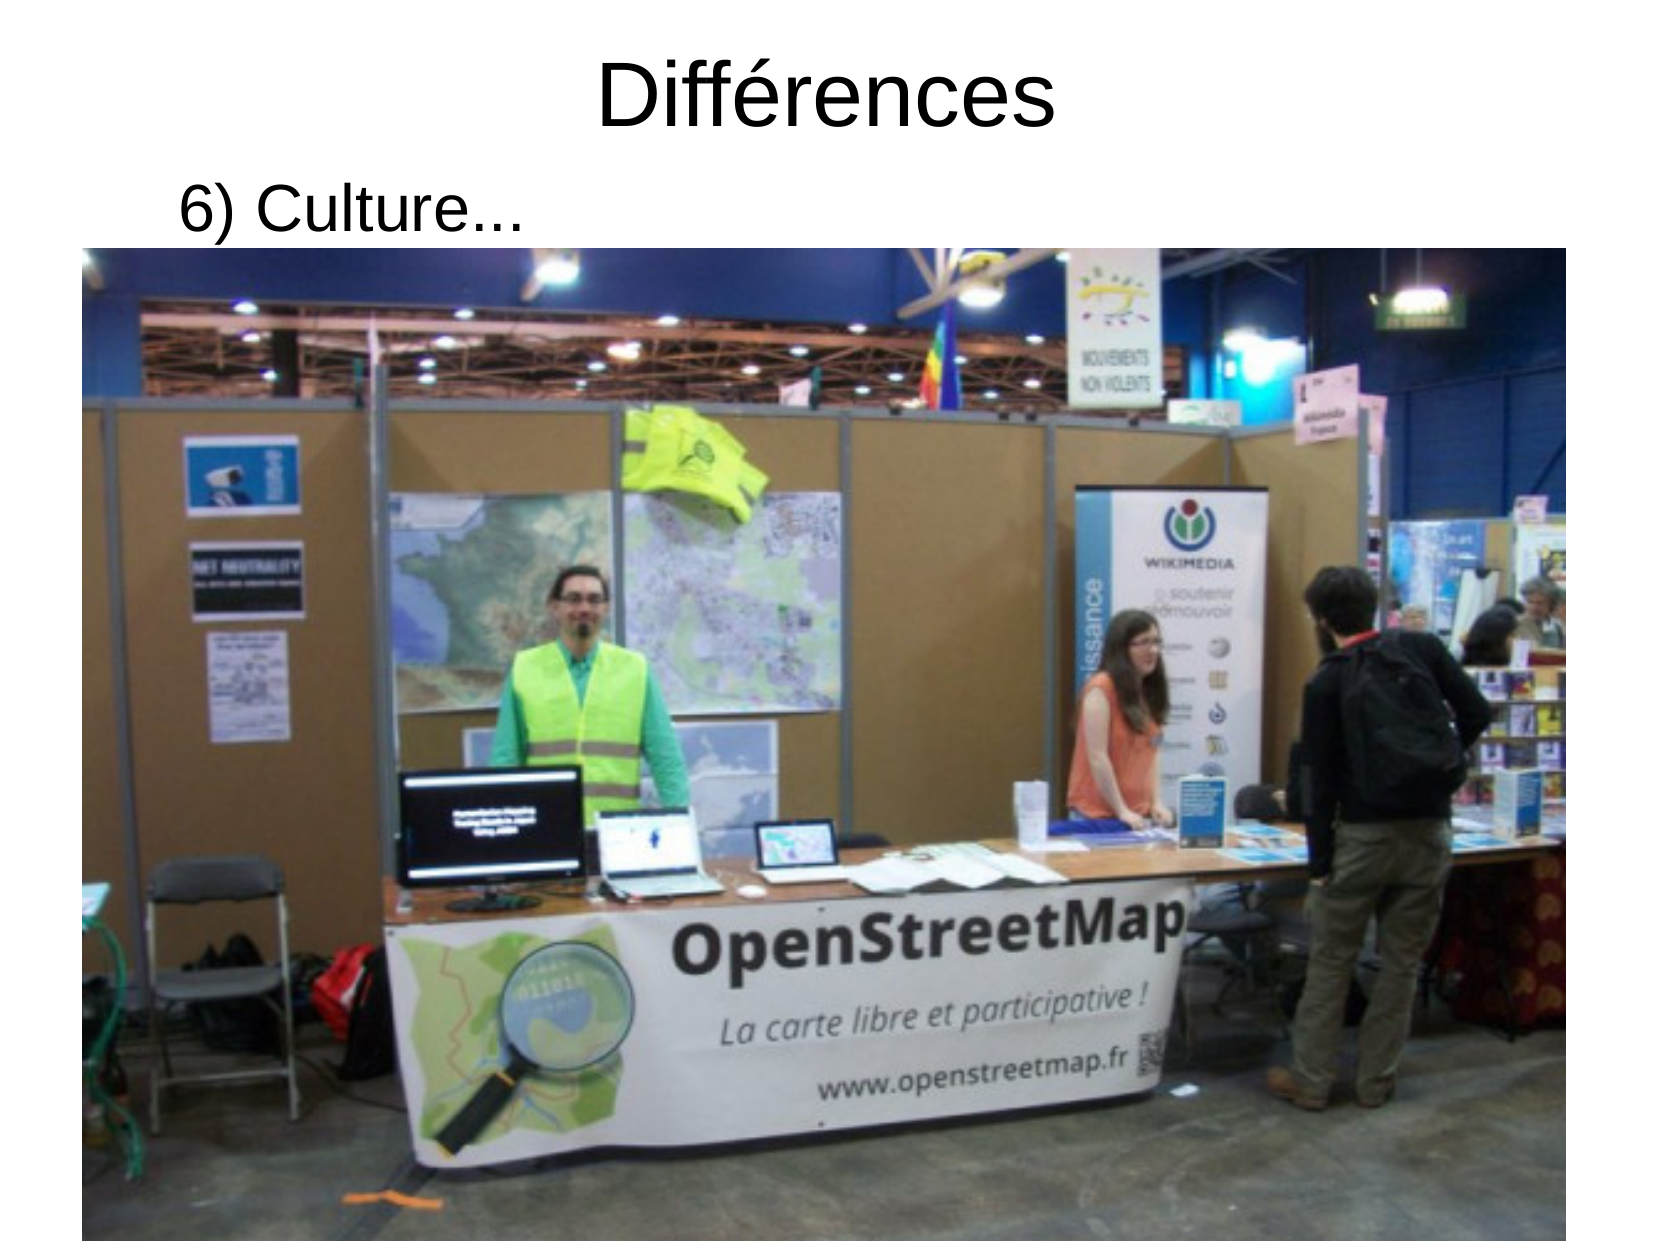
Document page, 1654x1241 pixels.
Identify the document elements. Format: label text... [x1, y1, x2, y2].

list 6) Culture... [82, 171, 1538, 248]
picture [82, 248, 1566, 1241]
title Différences [82, 43, 1571, 147]
